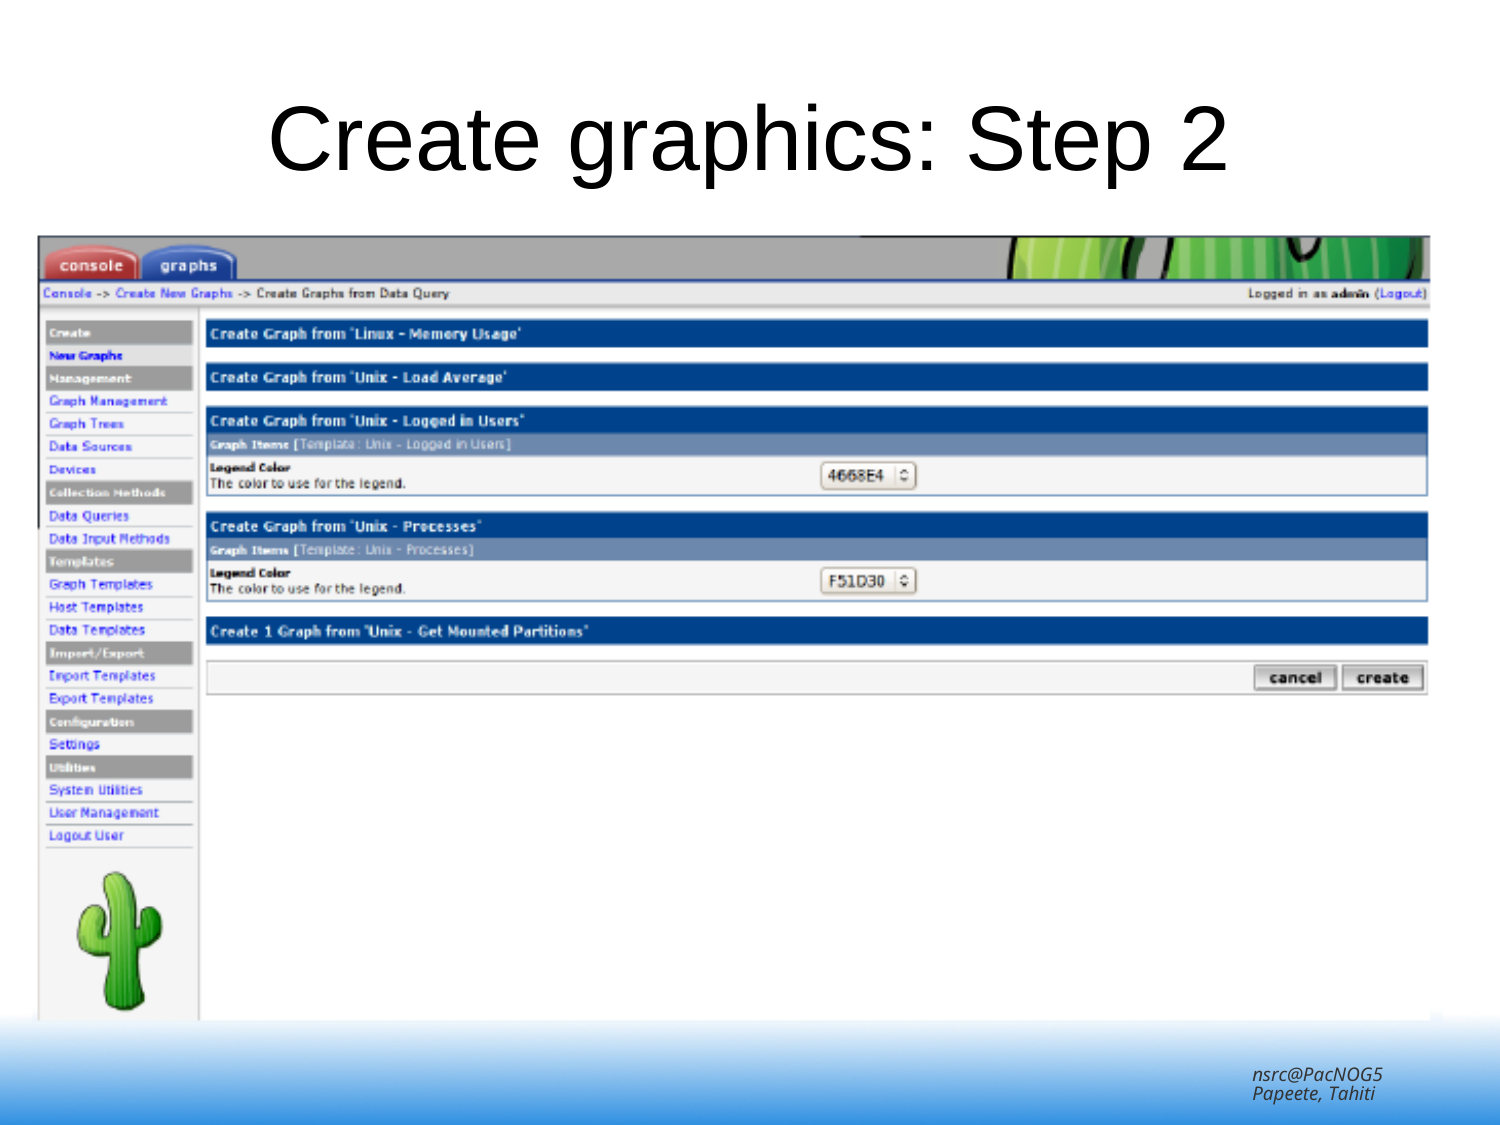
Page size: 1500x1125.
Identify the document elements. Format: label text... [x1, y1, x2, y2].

picture [0, 234, 1500, 1125]
title Create graphics: Step 2 [74, 37, 1425, 234]
